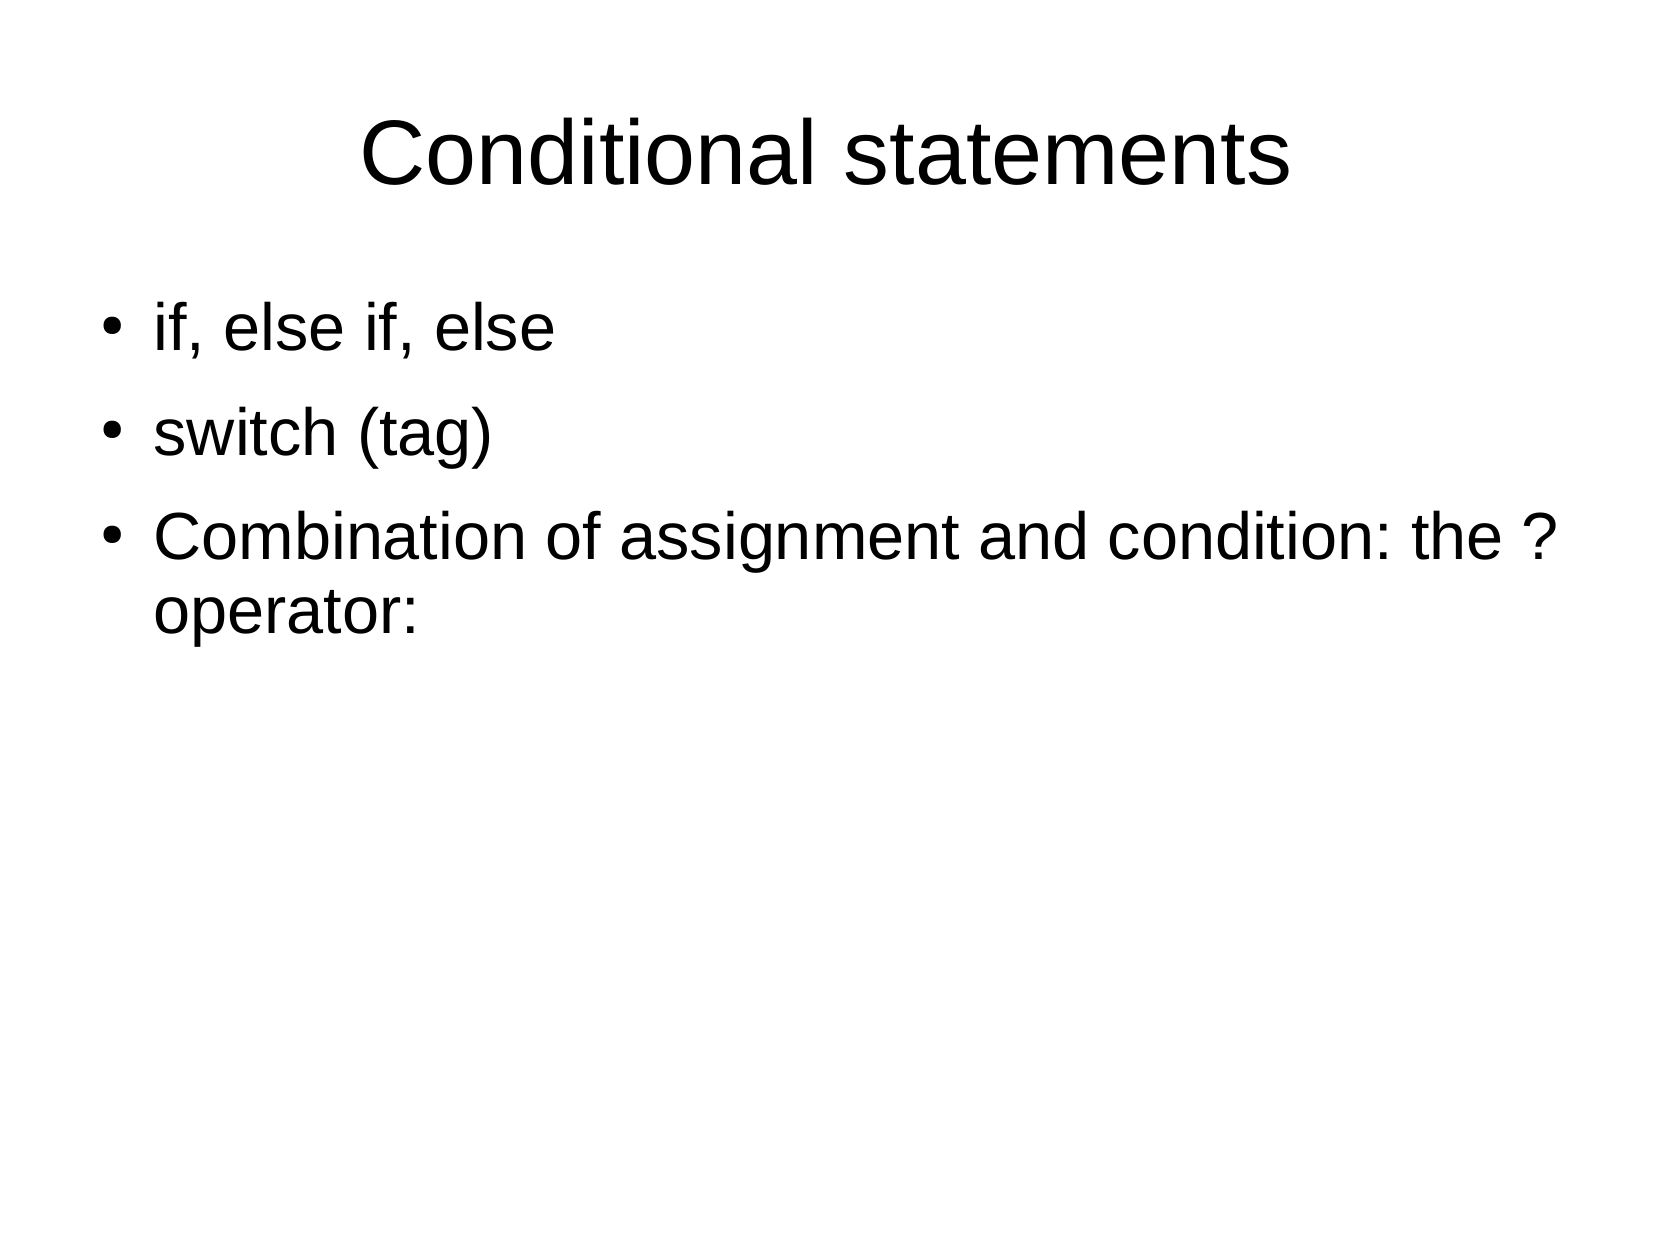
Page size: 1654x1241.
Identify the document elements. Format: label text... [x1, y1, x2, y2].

list if, else if, else switch (tag) Combination of assignment and condition: the ? operator: [82, 290, 1571, 1010]
title Conditional statements [82, 49, 1571, 257]
